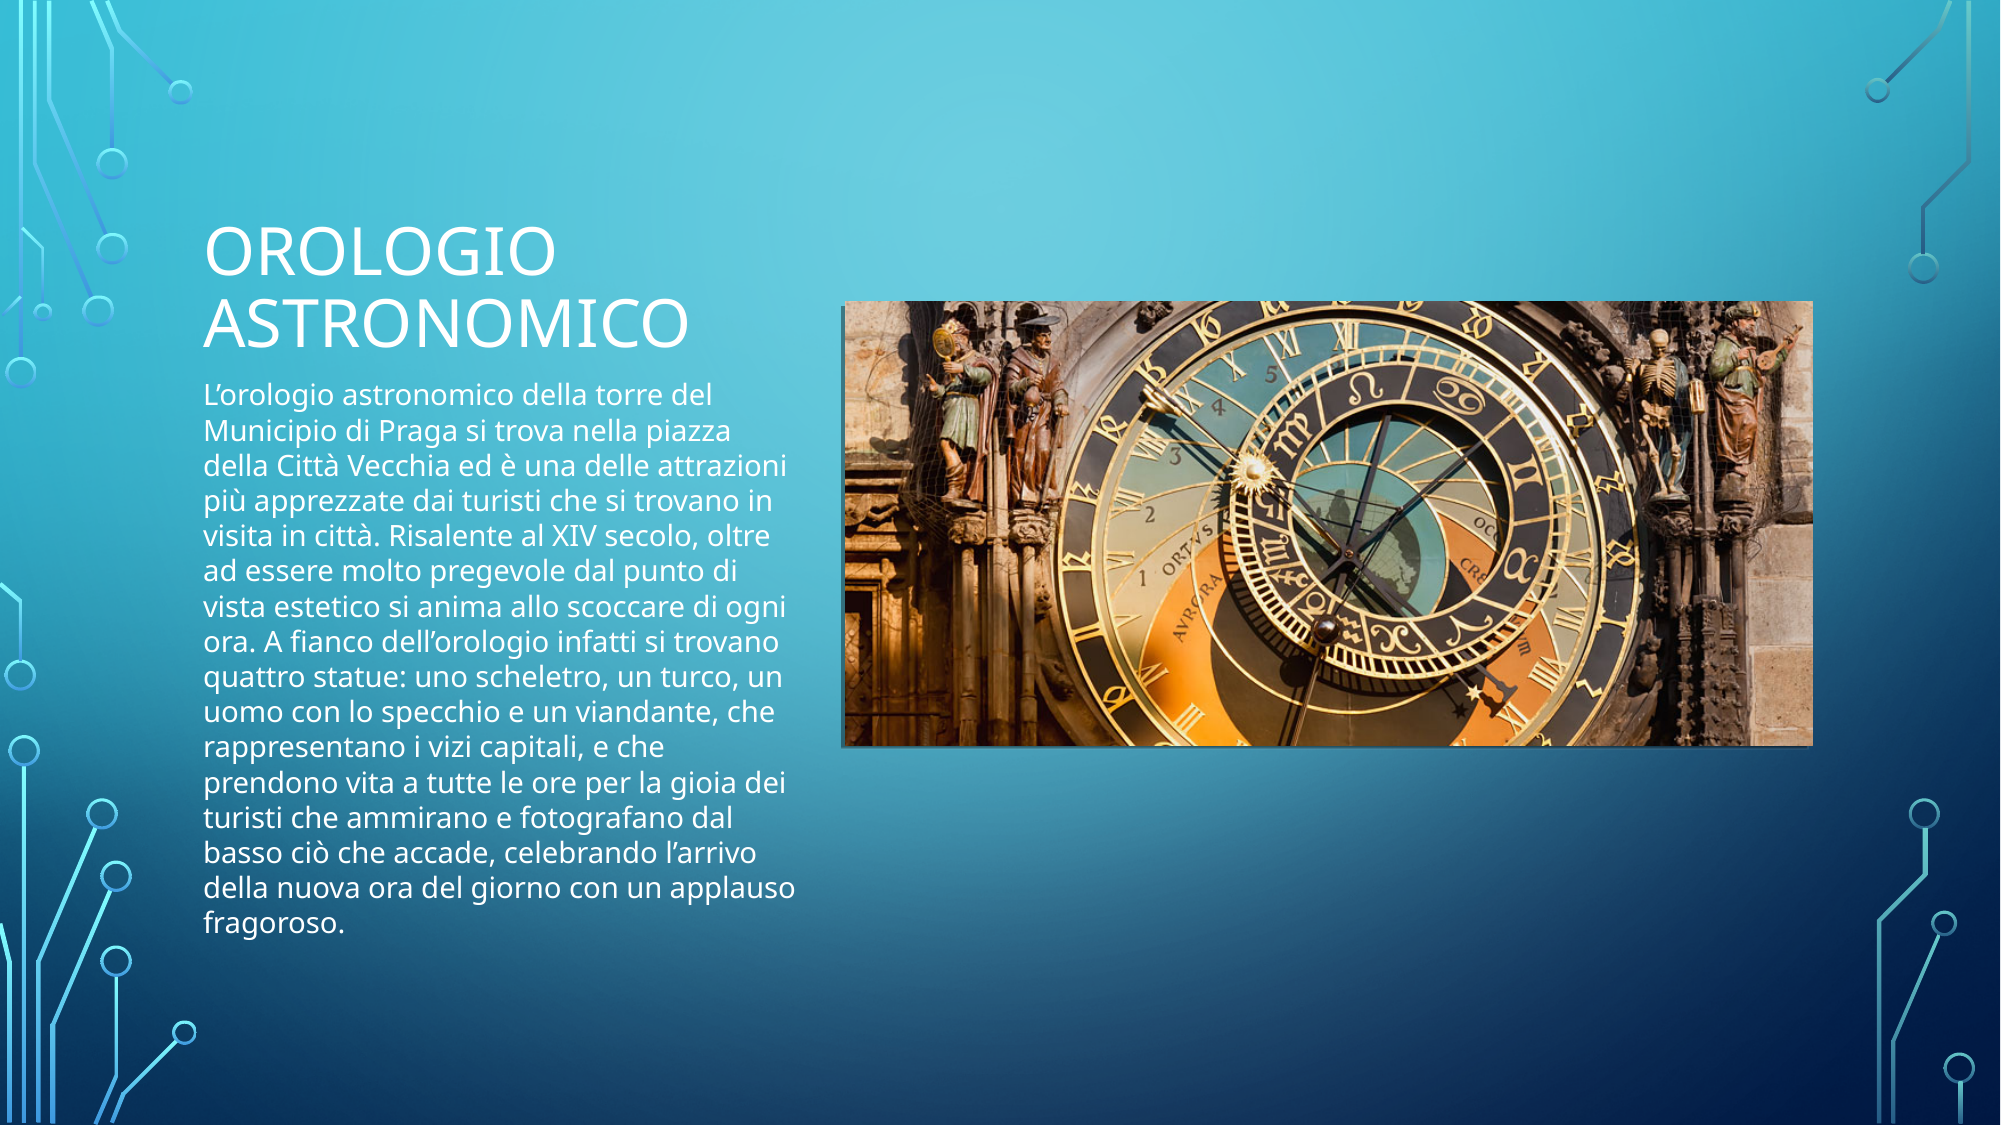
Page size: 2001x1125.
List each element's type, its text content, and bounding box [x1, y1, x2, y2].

title Orologio astronomico [188, 99, 821, 369]
list L’orologio astronomico della torre del Municipio di Praga si trova nella piazza della Città Vecchia ed è una delle attrazioni più apprezzate dai turisti che si trovano in visita in città. Risalente al XIV secolo, oltre ad essere molto pregevole dal punto di vista estetico si anima allo scoccare di ogni ora. A fianco dell’orologio infatti si trovano quattro statue: uno scheletro, un turco, un uomo con lo specchio e un viandante, che rappresentano i vizi capitali, e che prendono vita a tutte le ore per la gioia dei turisti che ammirano e fotografano dal basso ciò che accade, celebrando l’arrivo della nuova ora del giorno con un applauso fragoroso. [188, 369, 821, 951]
picture [845, 301, 1813, 746]
